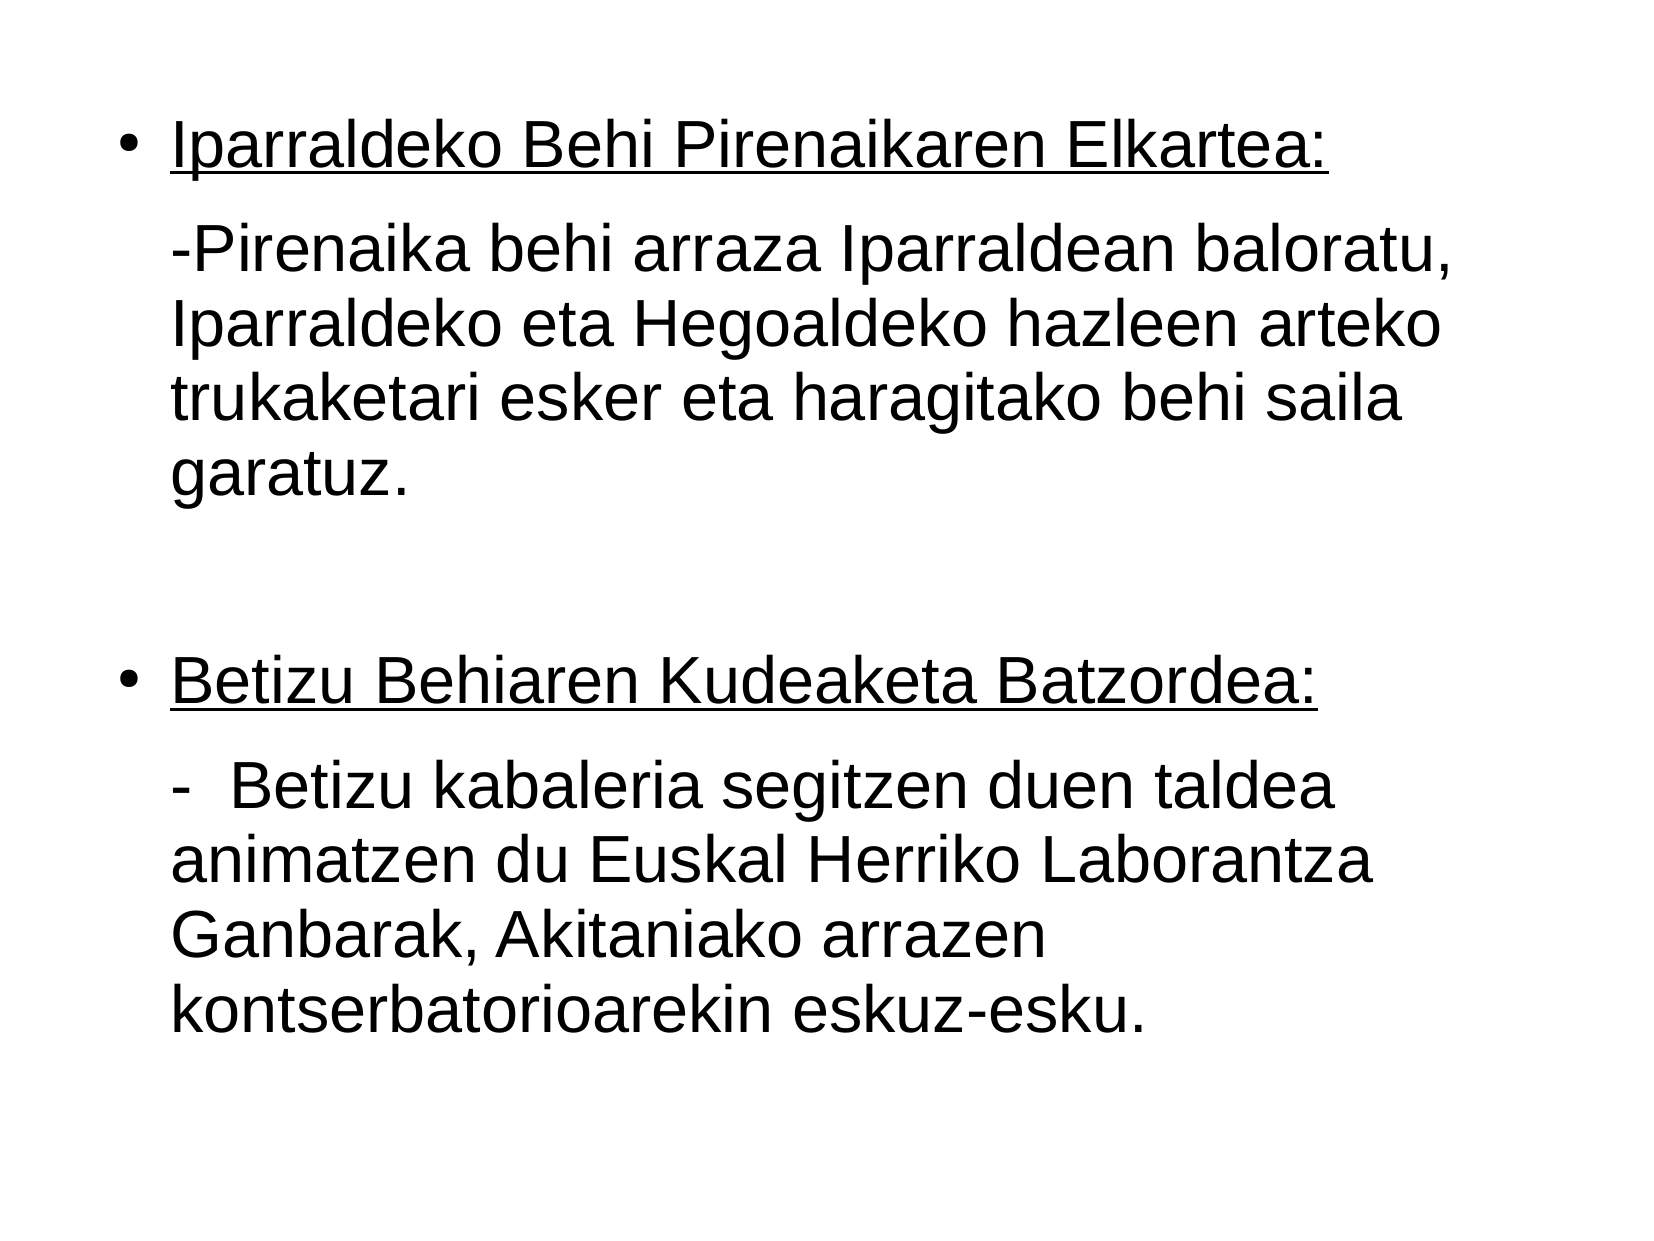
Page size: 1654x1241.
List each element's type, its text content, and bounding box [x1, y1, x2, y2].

list Iparraldeko Behi Pirenaikaren Elkartea: -Pirenaika behi arraza Iparraldean baloratu, Iparraldeko eta Hegoaldeko hazleen arteko trukaketari esker eta haragitako behi saila garatuz. Betizu Behiaren Kudeaketa Batzordea: - Betizu kabaleria segitzen duen taldea animatzen du Euskal Herriko Laborantza Ganbarak, Akitaniako arrazen kontserbatorioarekin eskuz-esku. [99, 106, 1588, 1047]
